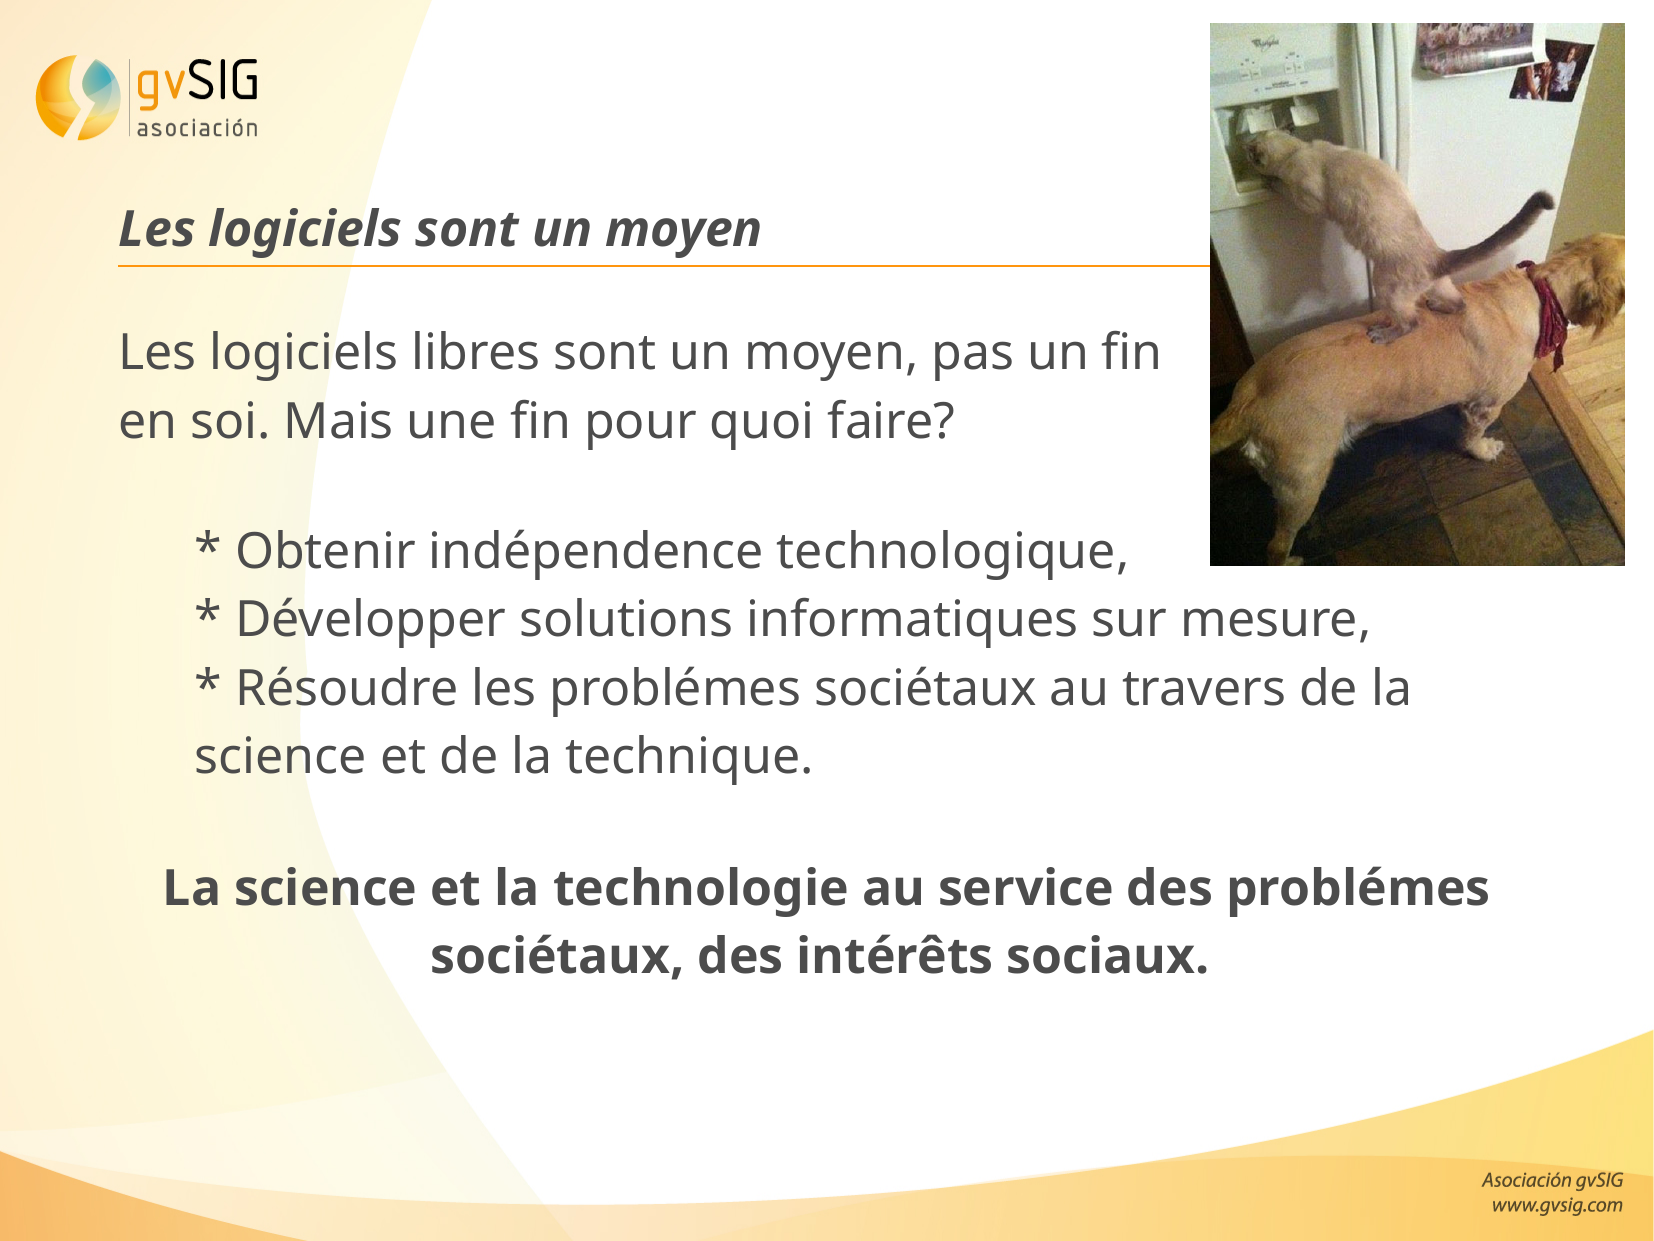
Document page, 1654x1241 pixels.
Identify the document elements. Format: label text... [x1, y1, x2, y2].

text_box La science et la technologie au service des problémes sociétaux, des intérêts sociaux. [147, 862, 1506, 979]
picture [0, 0, 1654, 1241]
text_box Les logiciels libres sont un moyen, pas un fin en soi. Mais une fin pour quoi faire? [118, 326, 1182, 443]
title Les logiciels sont un moyen [118, 177, 1210, 276]
text_box * Obtenir indépendence technologique, * Développer solutions informatiques sur mesure, * Résoudre les problémes sociétaux au travers de la science et de la technique. [47, 535, 1524, 769]
